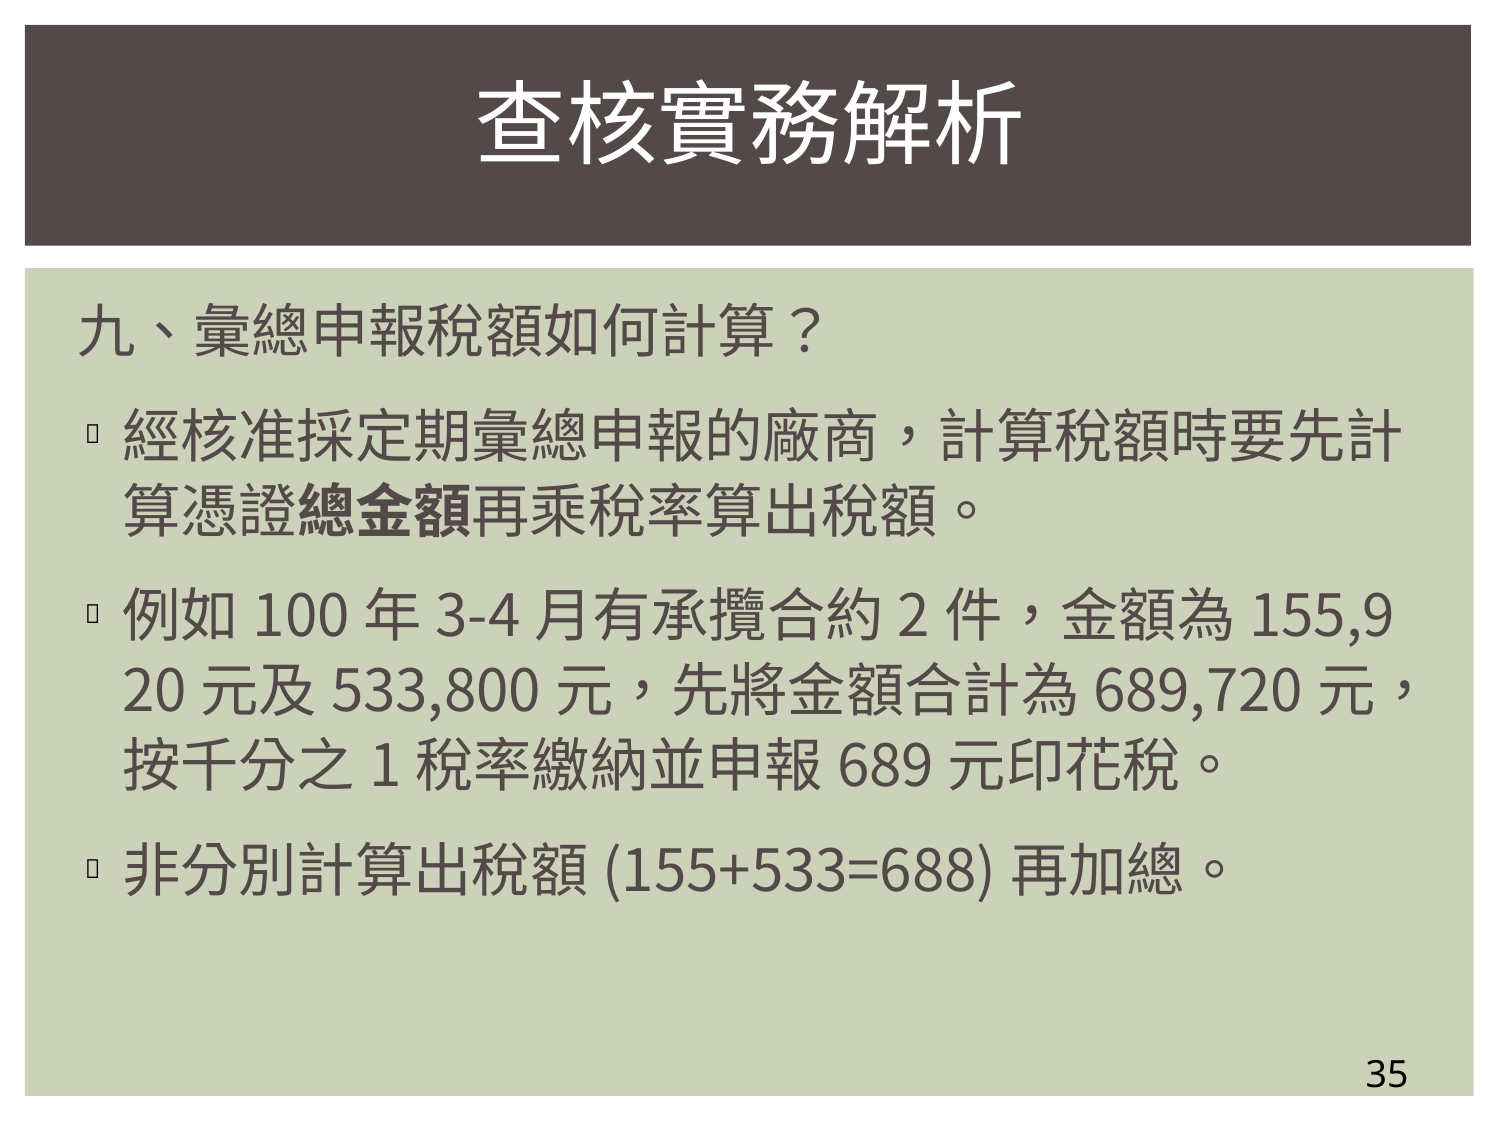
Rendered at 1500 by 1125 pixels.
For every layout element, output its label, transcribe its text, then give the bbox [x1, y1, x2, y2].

slide_number <編號> [1350, 1042, 1447, 1088]
title 查核實務解析 [62, 58, 1438, 232]
list 九、彙總申報稅額如何計算？ 經核准採定期彙總申報的廠商，計算稅額時要先計算憑證總金額再乘稅率算出稅額。 例如100年3-4月有承攬合約2件，金額為155,920元及533,800元，先將金額合計為689,720元，按千分之1稅率繳納並申報689元印花稅。 非分別計算出稅額(155+533=688)再加總。 [62, 281, 1442, 1005]
